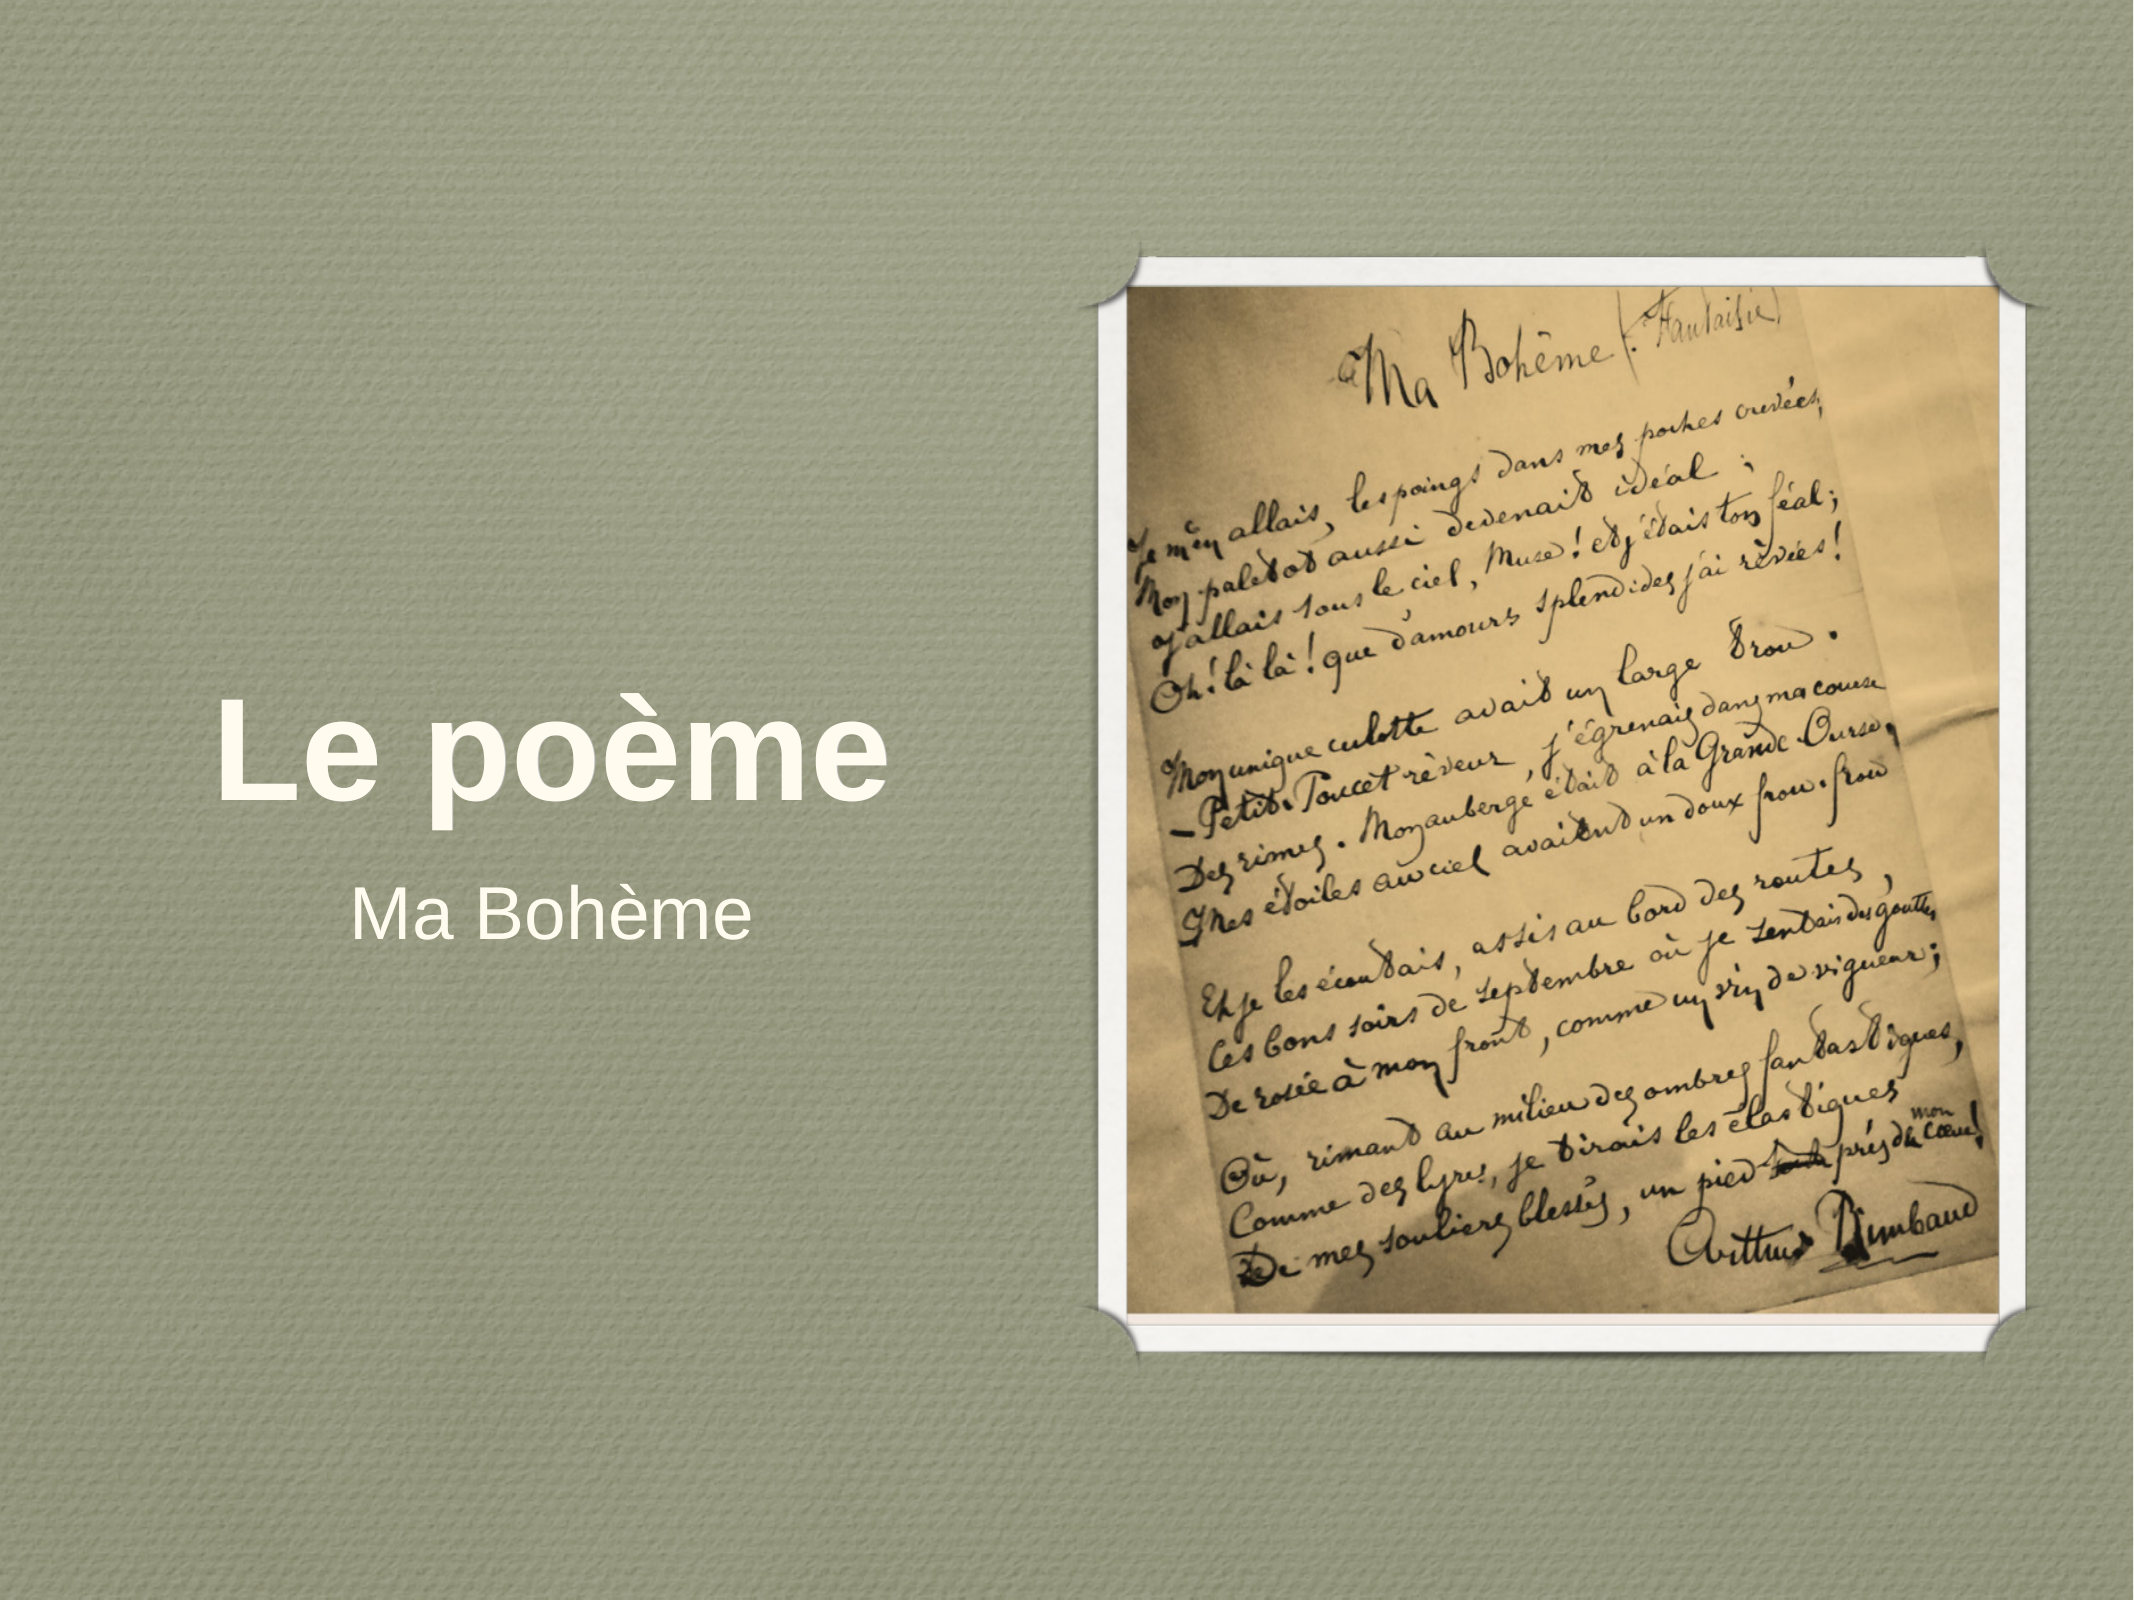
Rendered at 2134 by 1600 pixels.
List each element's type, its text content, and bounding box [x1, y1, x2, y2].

picture [0, 0, 2134, 1600]
title Le poème [62, 229, 1042, 838]
list Ma Bohème [62, 856, 1042, 1388]
